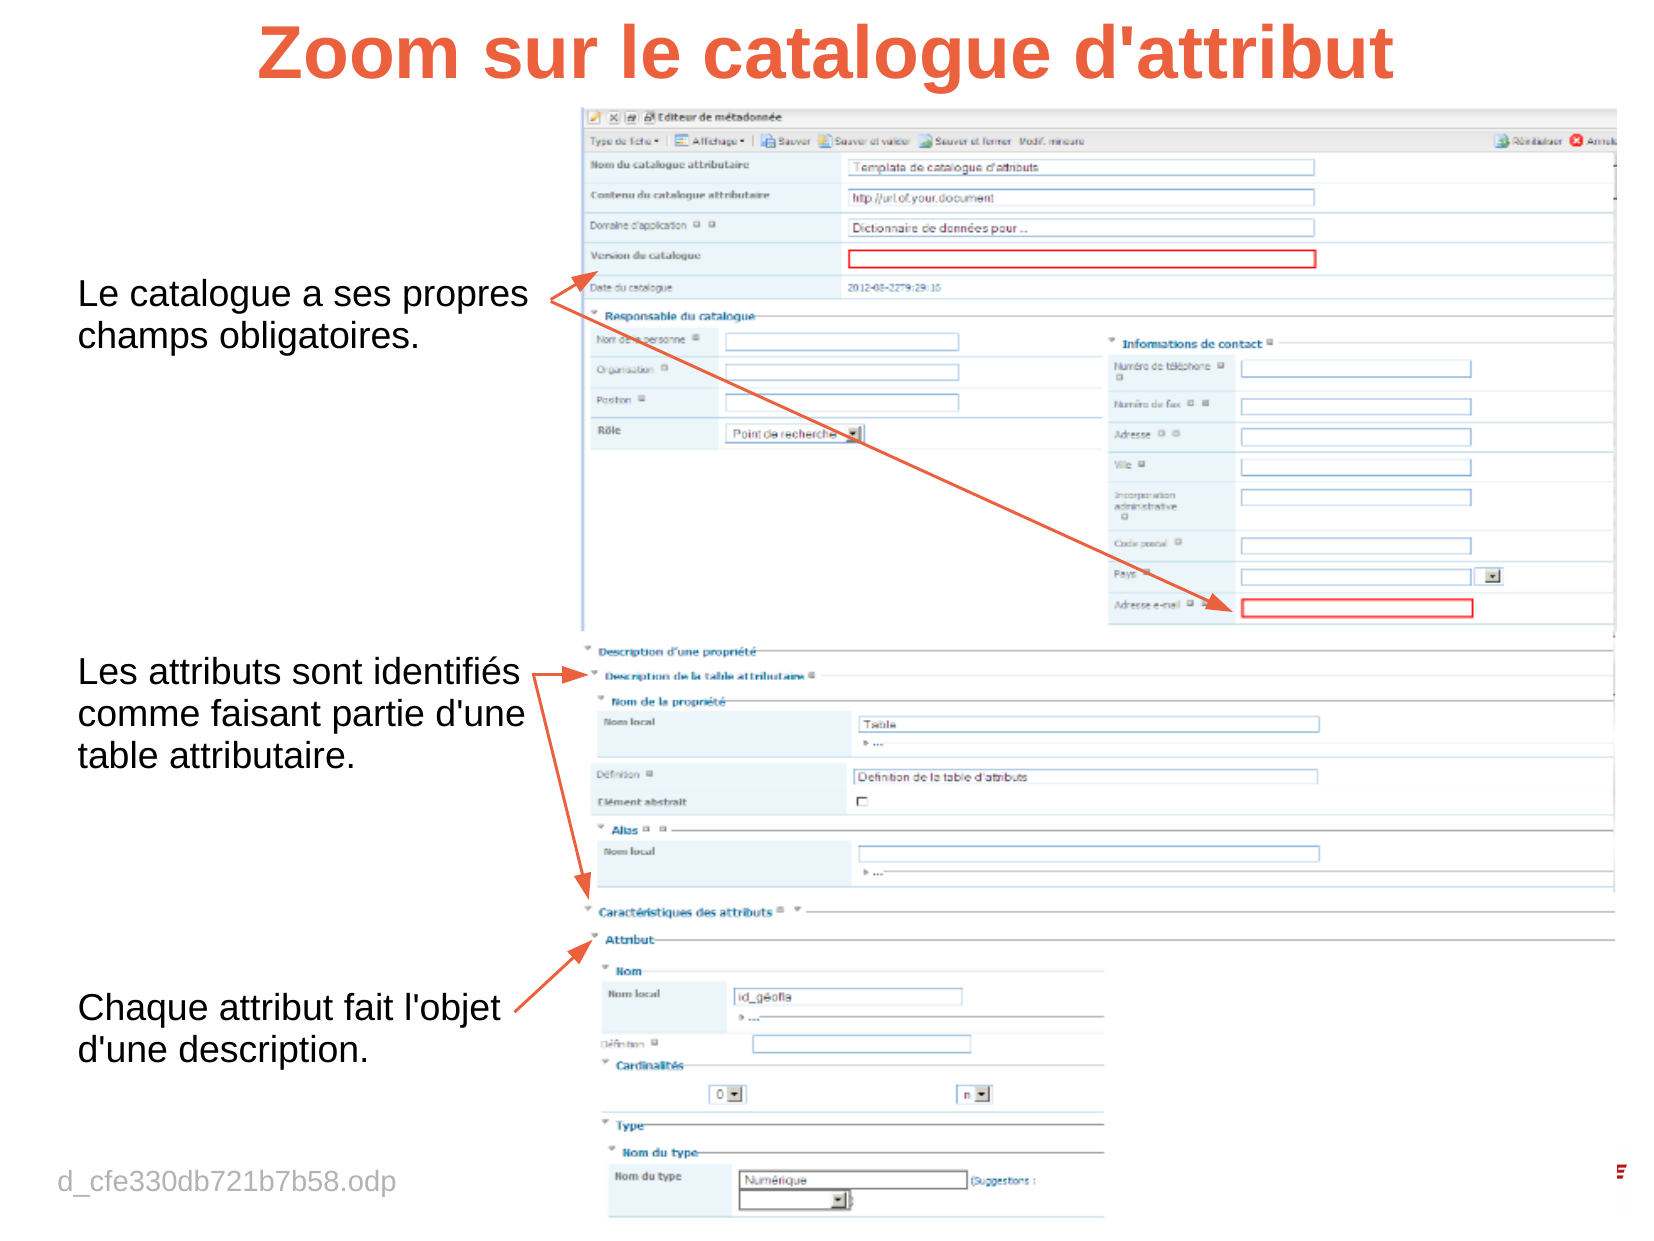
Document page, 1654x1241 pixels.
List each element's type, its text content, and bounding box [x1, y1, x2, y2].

picture [579, 106, 1627, 1232]
title Zoom sur le catalogue d'attribut [82, 0, 1571, 149]
text_box Le catalogue a ses propres champs obligatoires. Les attributs sont identifiés comme faisant partie d'une table attributaire. Chaque attribut fait l'objet d'une description. [62, 265, 555, 1079]
